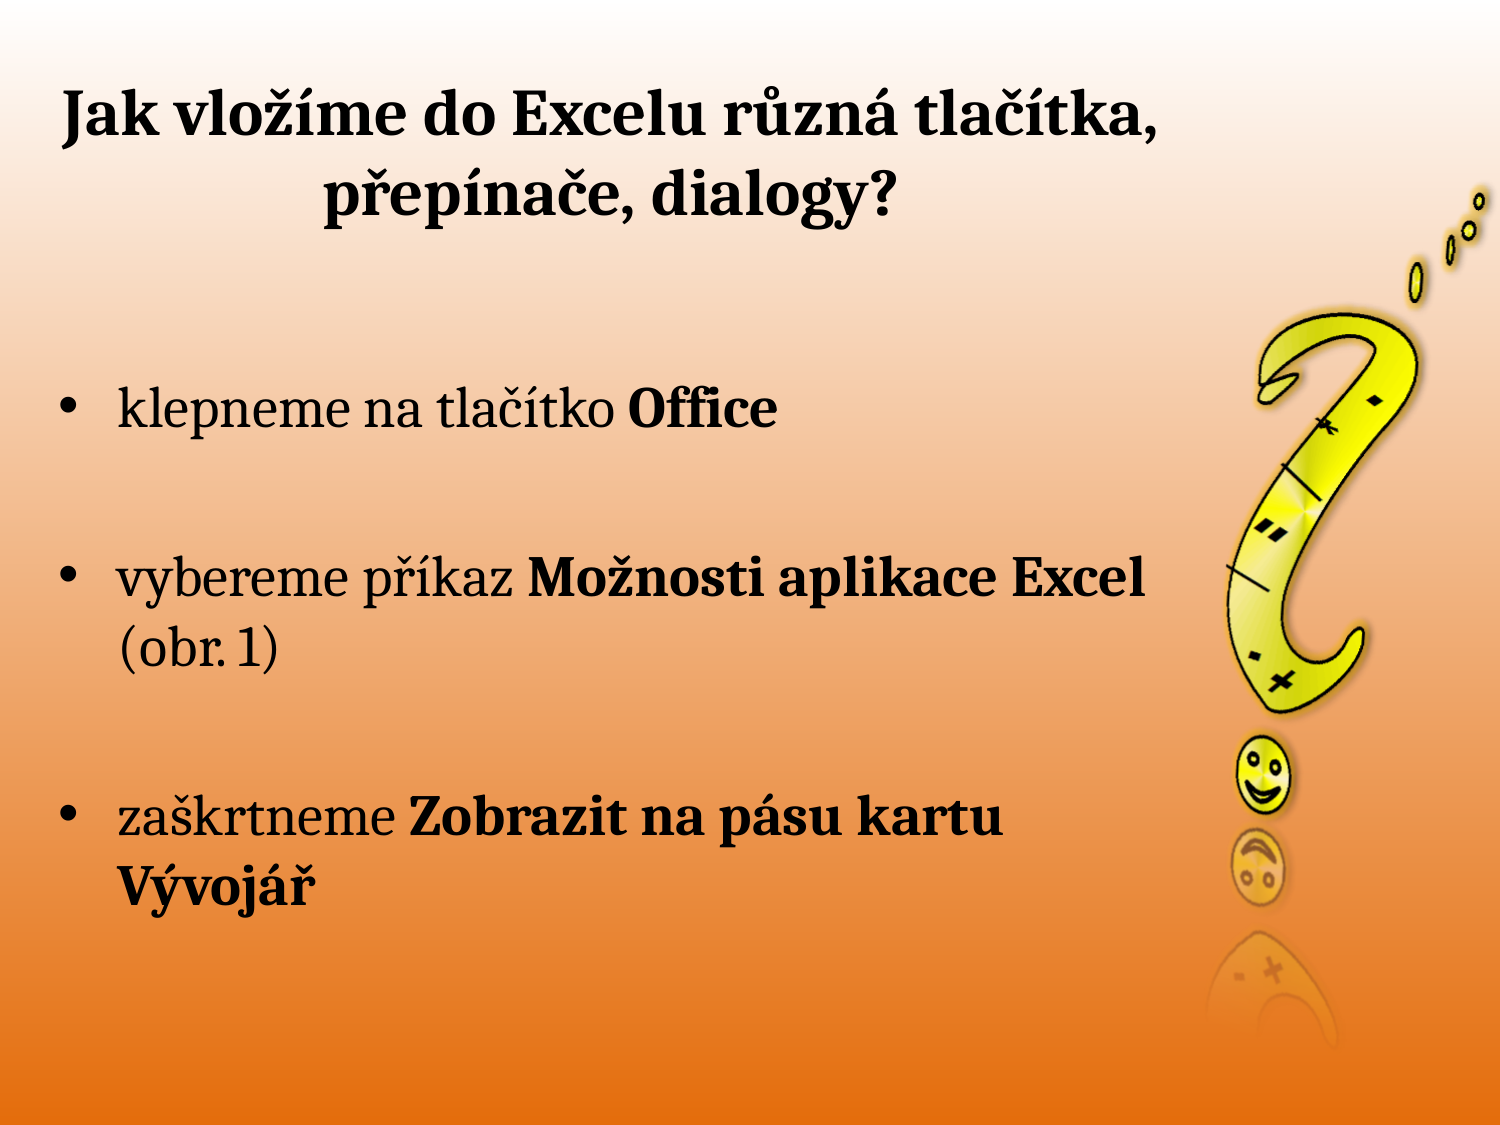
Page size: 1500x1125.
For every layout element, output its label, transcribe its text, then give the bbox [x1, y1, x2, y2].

title Jak vložíme do Excelu různá tlačítka, přepínače, dialogy? [0, 54, 1223, 243]
picture [1171, 160, 1500, 1125]
list klepneme na tlačítko Office vybereme příkaz Možnosti aplikace Excel (obr. 1) zaškrtneme Zobrazit na pásu kartu Vývojář [0, 361, 1223, 1105]
